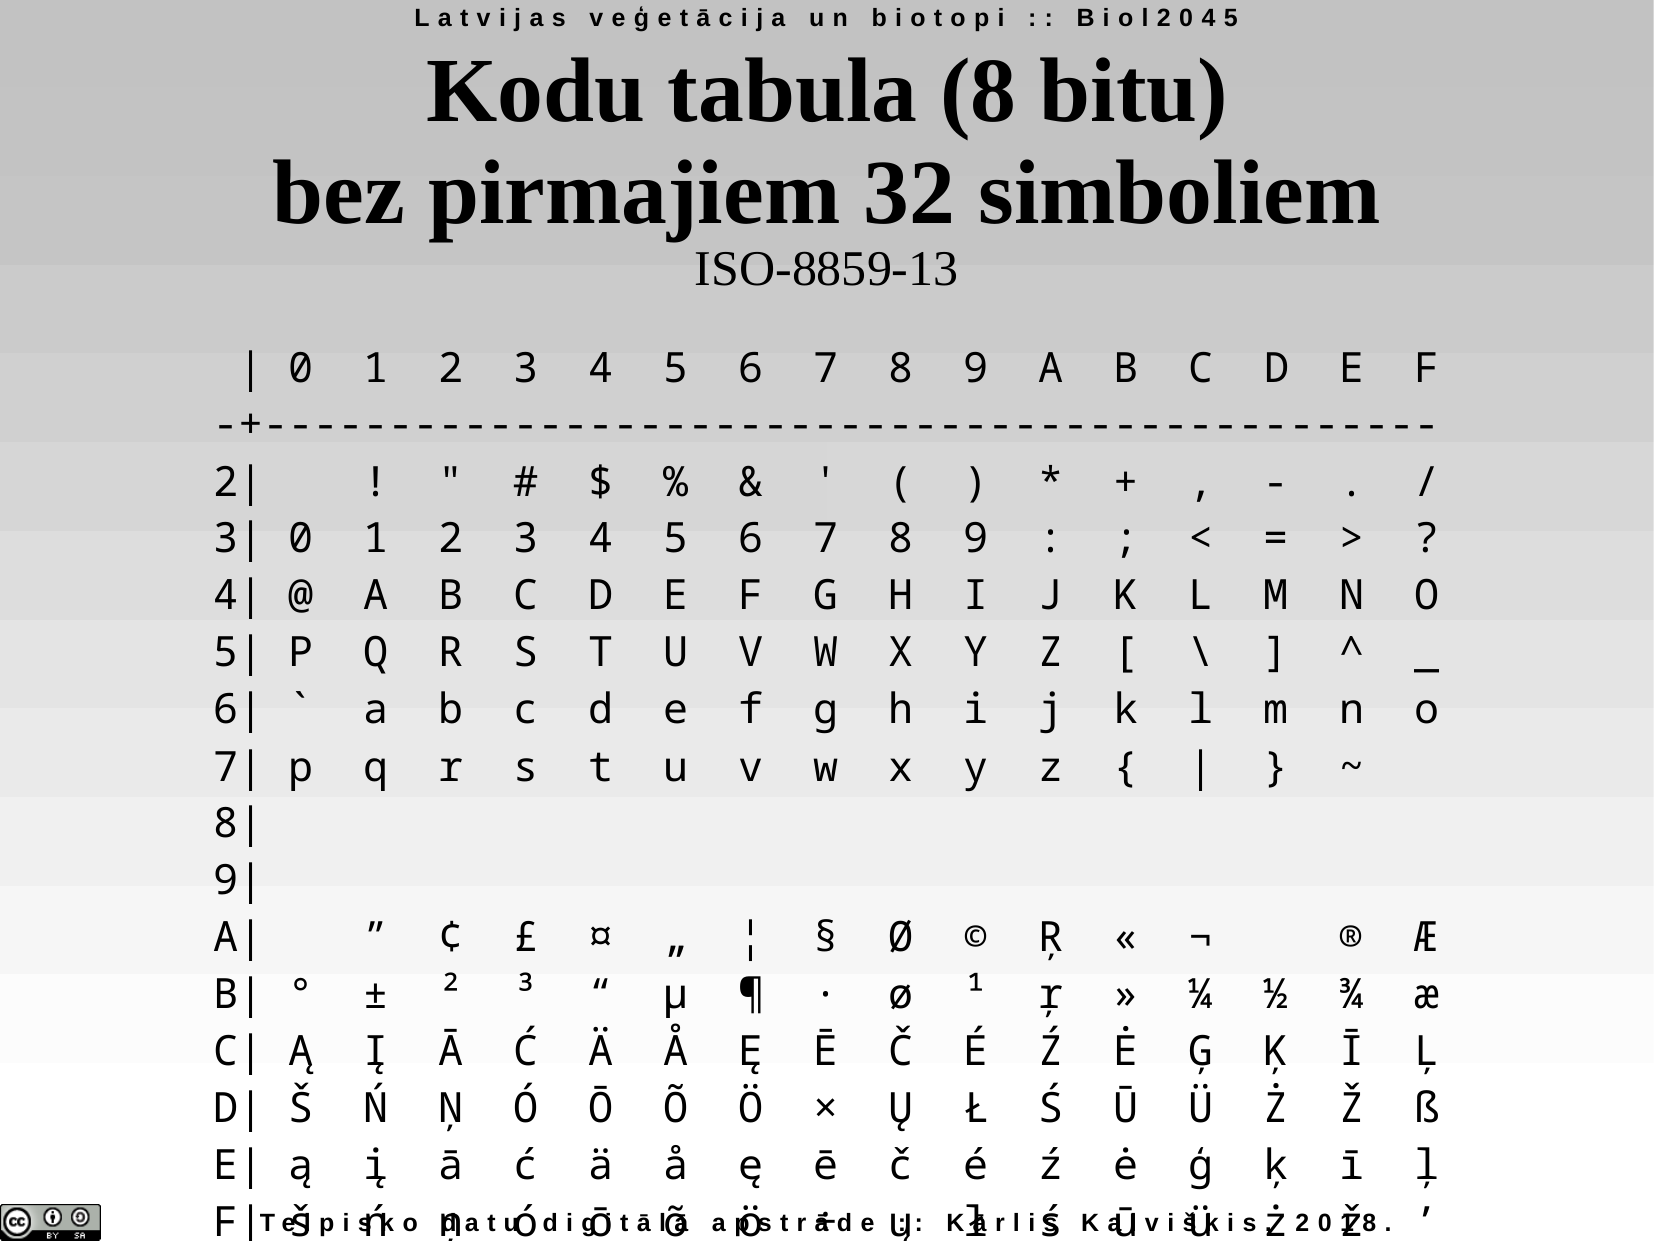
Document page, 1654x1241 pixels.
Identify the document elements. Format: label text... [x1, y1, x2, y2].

title Kodu tabula (8 bitu) bez pirmajiem 32 simboliem [59, 37, 1596, 246]
picture [0, 0, 1654, 1241]
text_box ISO-8859-13 [694, 246, 959, 292]
text_box | 0 1 2 3 4 5 6 7 8 9 A B C D E F -+----------------------------------------------- 2| ! " # $ % & ' ( ) * + , - . / 3| 0 1 2 3 4 5 6 7 8 9 : ; < = > ? 4| @ A B C D E F G H I J K L M N O 5| P Q R S T U V W X Y Z [ \ ] ^ _ 6| ` a b c d e f g h i j k l m n o 7| p q r s t u v w x y z { | } ~ 8| 9| A| ” ¢ £ ¤ „ ¦ § Ø © Ŗ « ¬ ­ ® Æ B| ° ± ² ³ “ µ ¶ · ø ¹ ŗ » ¼ ½ ¾ æ C| Ą Į Ā Ć Ä Å Ę Ē Č É Ź Ė Ģ Ķ Ī Ļ D| Š Ń Ņ Ó Ō Õ Ö × Ų Ł Ś Ū Ü Ż Ž ß E| ą į ā ć ä å ę ē č é ź ė ģ ķ ī ļ F| š ń ņ ó ō õ ö ÷ ų ł ś ū ü ż ž ’ [213, 337, 1439, 1138]
